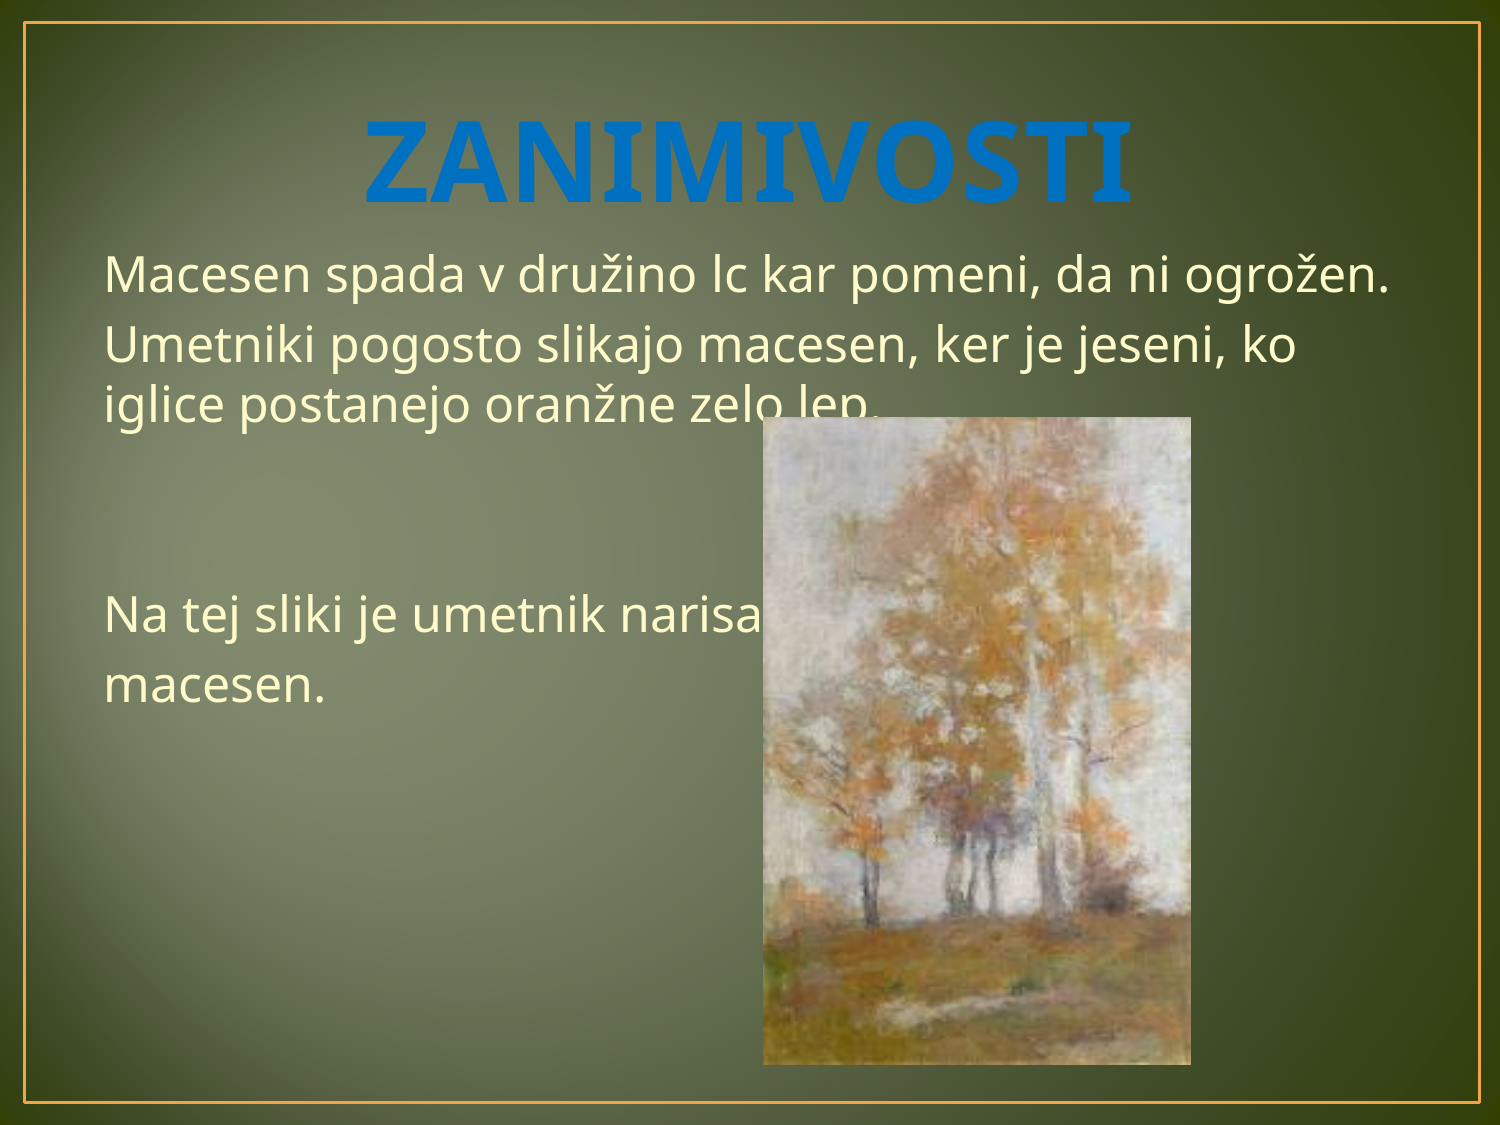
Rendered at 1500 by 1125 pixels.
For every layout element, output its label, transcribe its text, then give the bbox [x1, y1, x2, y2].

list Macesen spada v družino lc kar pomeni, da ni ogrožen. Umetniki pogosto slikajo macesen, ker je jeseni, ko iglice postanejo oranžne zelo lep. Na tej sliki je umetnik narisal macesen. [88, 235, 1439, 1065]
picture [0, 0, 1500, 1125]
title ZANIMIVOSTI [75, 45, 1425, 233]
